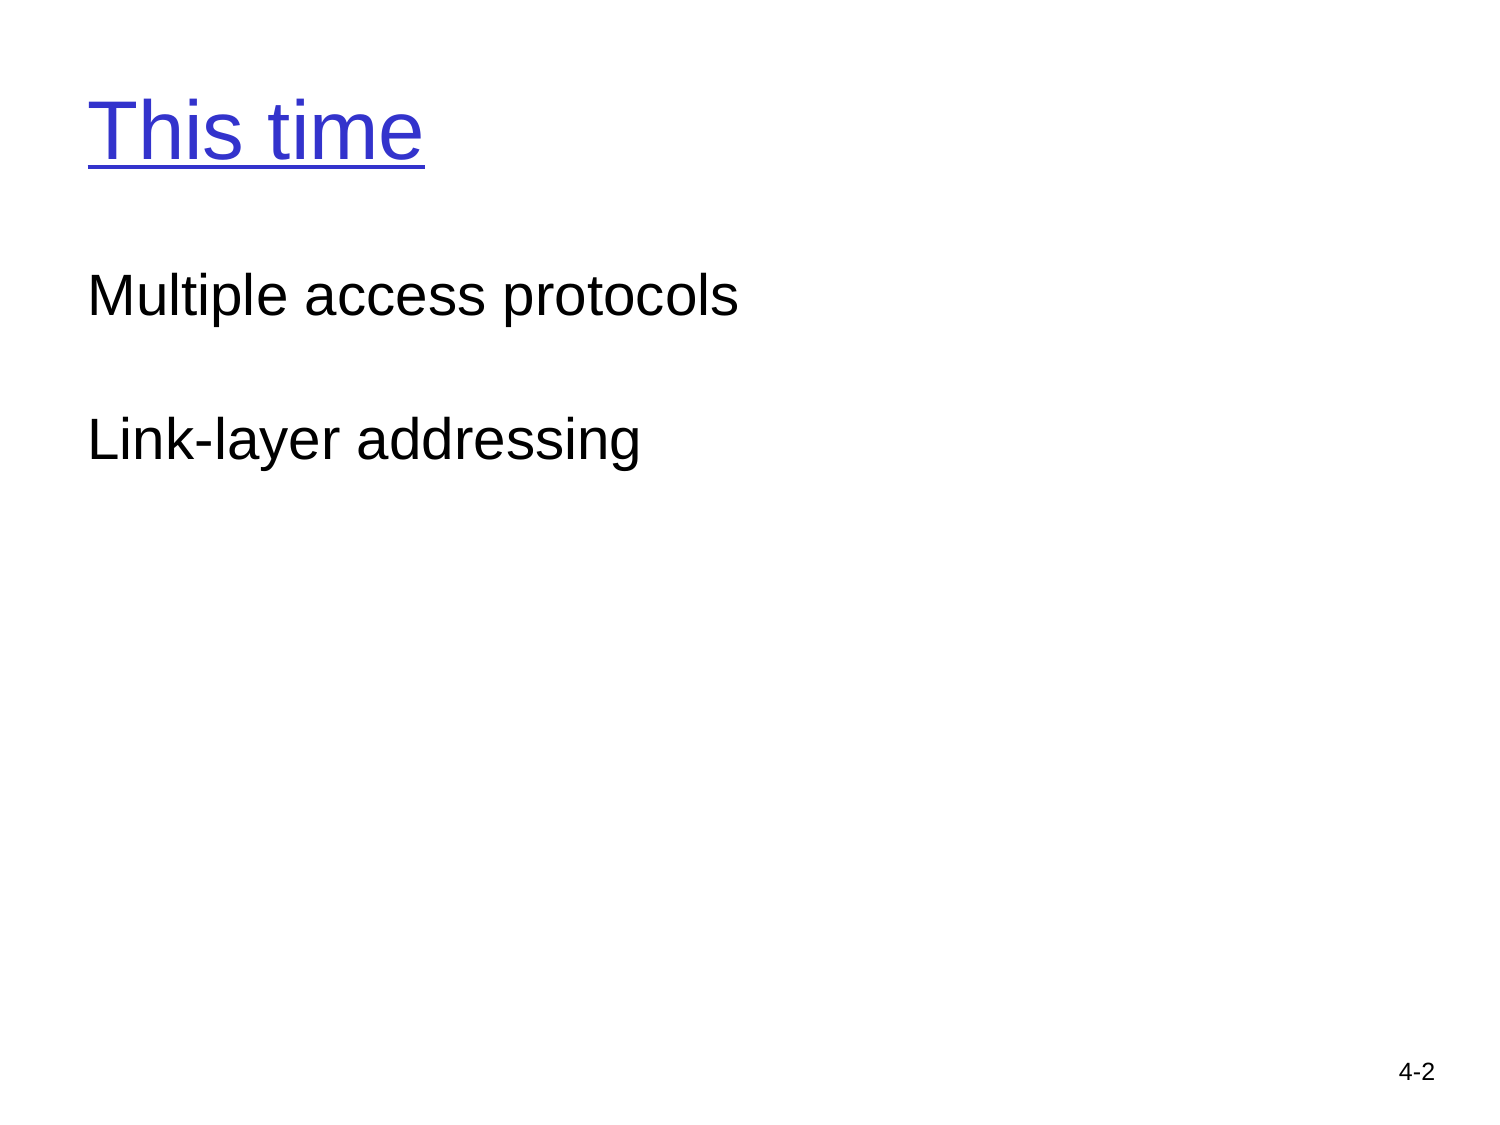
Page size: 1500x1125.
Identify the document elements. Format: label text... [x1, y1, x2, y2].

title This time [87, 23, 1363, 239]
list Multiple access protocols Link-layer addressing [87, 262, 1363, 1026]
